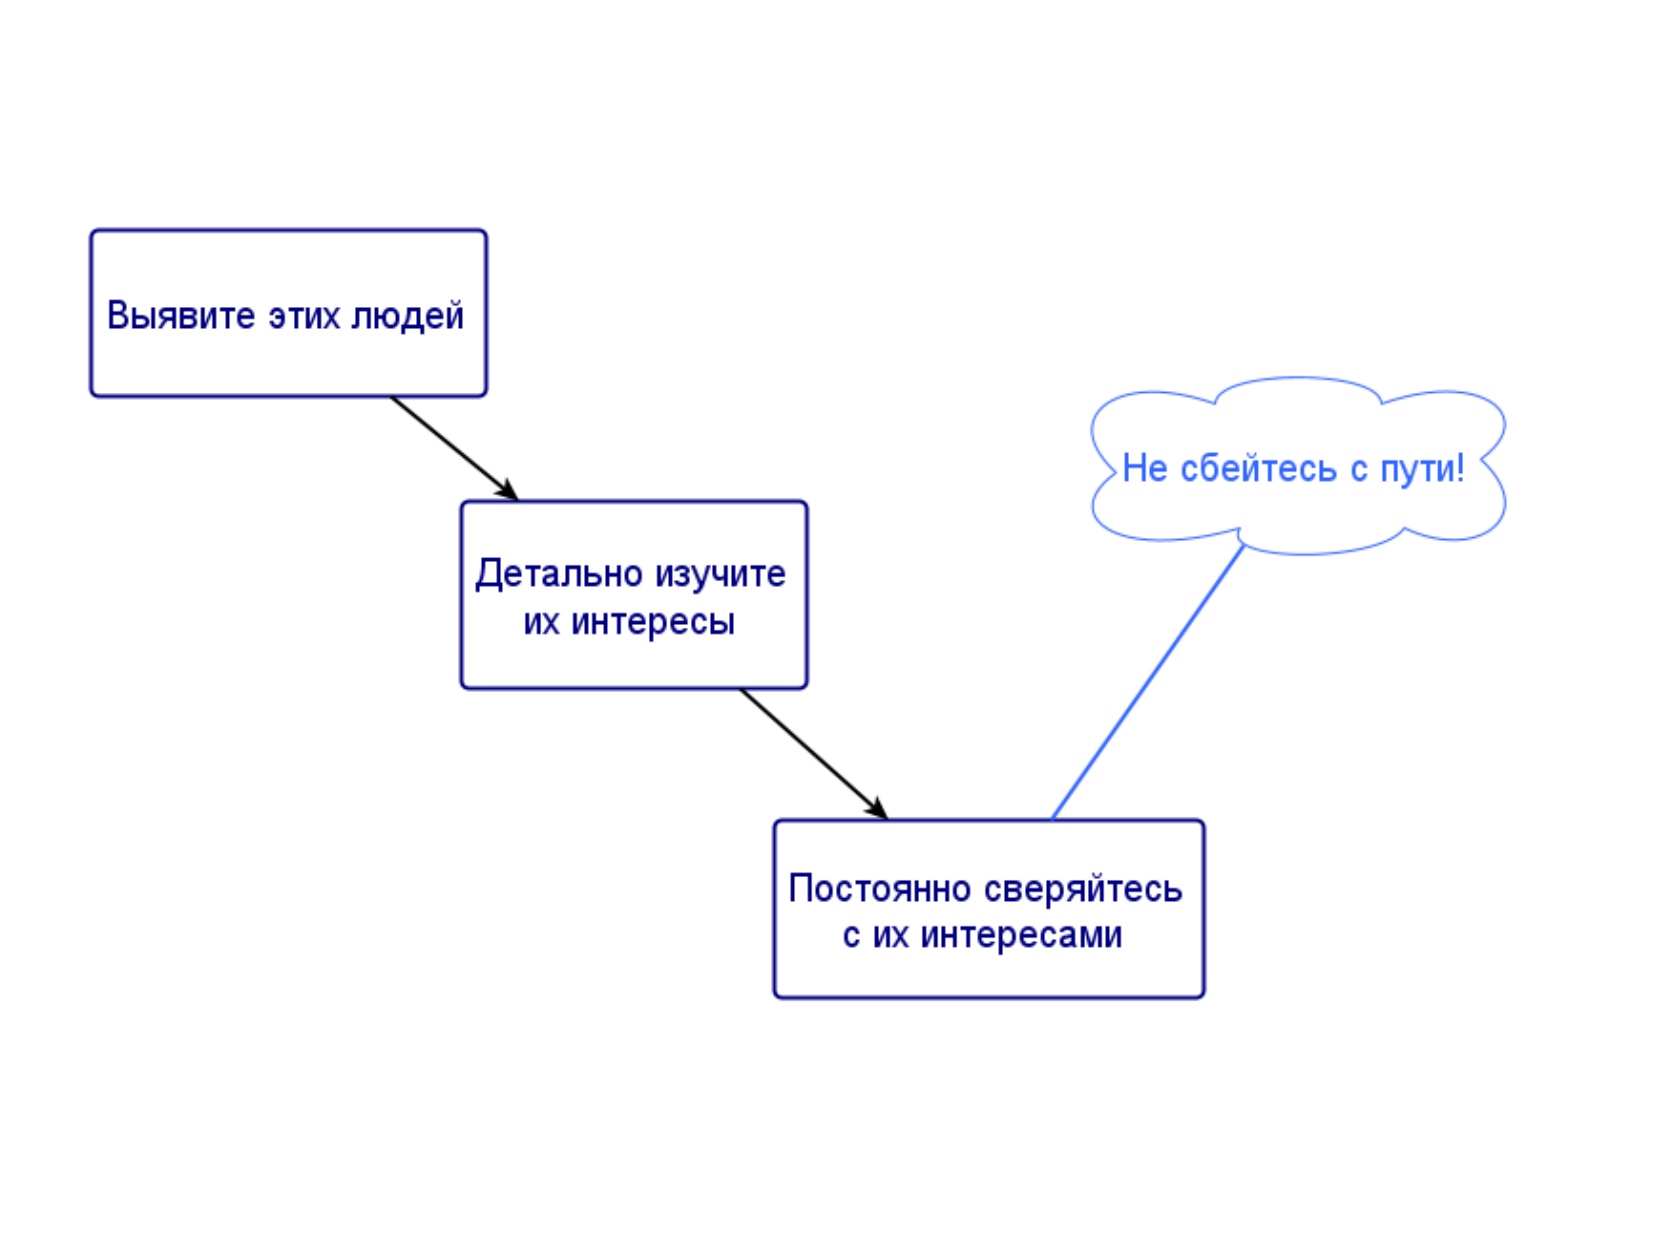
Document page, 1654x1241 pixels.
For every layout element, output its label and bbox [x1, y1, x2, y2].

picture [62, 201, 1568, 1026]
